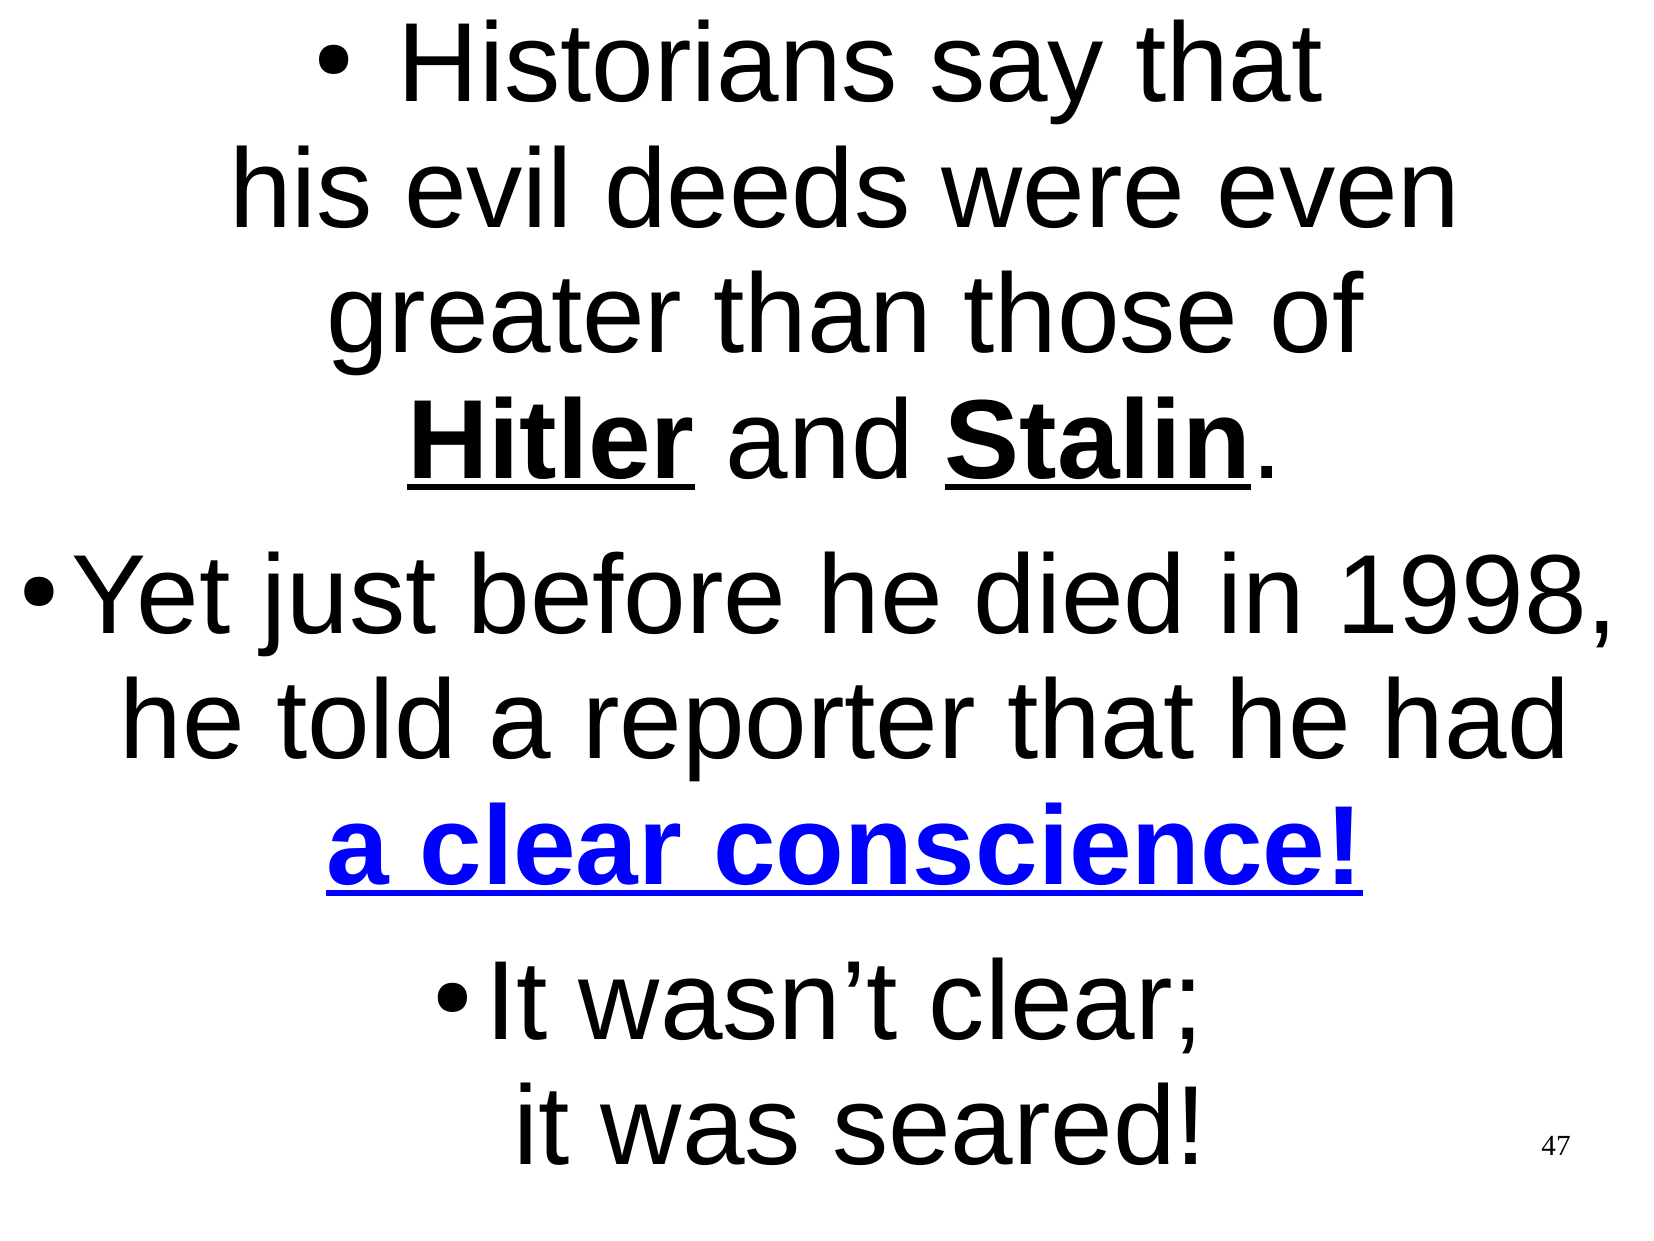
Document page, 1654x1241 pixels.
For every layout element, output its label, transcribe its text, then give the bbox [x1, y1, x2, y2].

list Historians say that his evil deeds were even greater than those of Hitler and Stalin. Yet just before he died in 1998, he told a reporter that he had a clear conscience! It wasn’t clear; it was seared! [0, 0, 1651, 1238]
